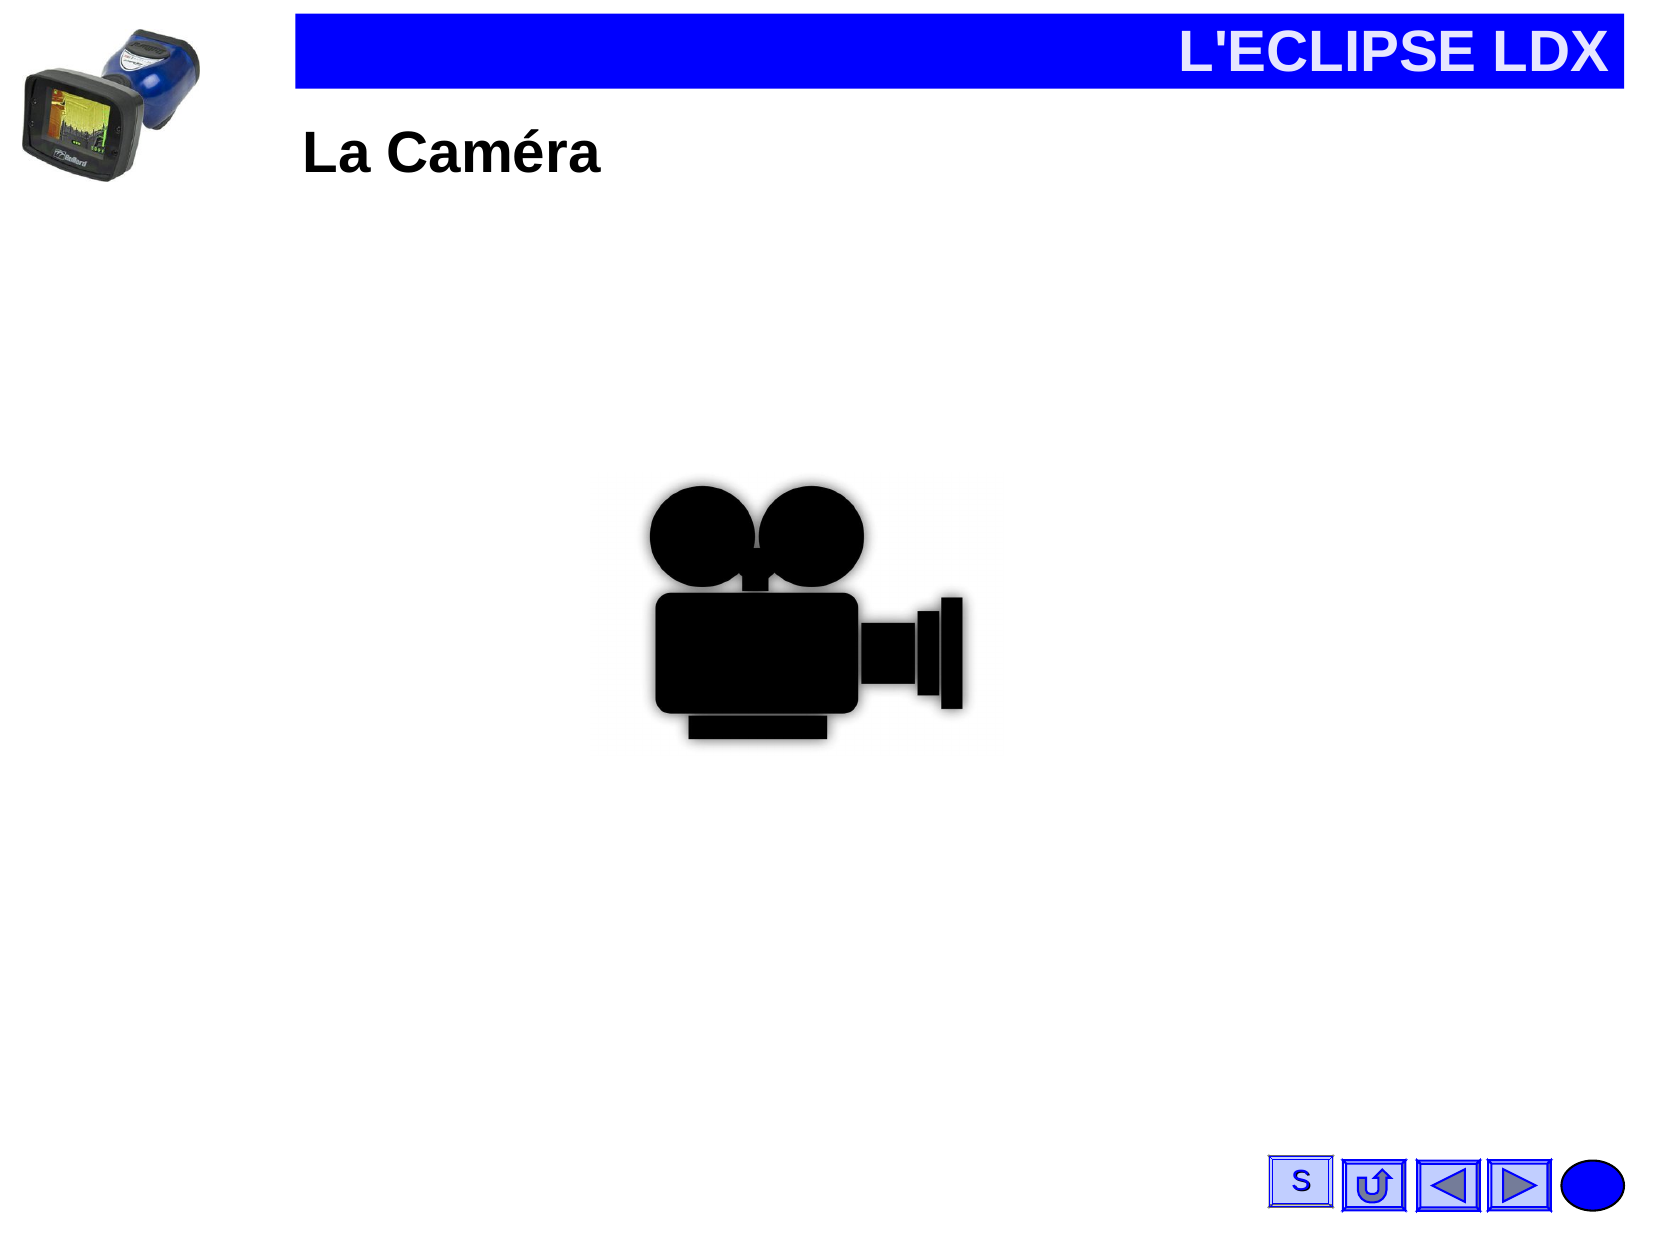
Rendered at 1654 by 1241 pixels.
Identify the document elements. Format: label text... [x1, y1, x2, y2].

text_box [1561, 1160, 1625, 1211]
picture [590, 472, 1004, 756]
text_box L'ECLIPSE LDX [295, 13, 1625, 89]
picture [22, 29, 200, 182]
text_box La Caméra [287, 112, 617, 193]
